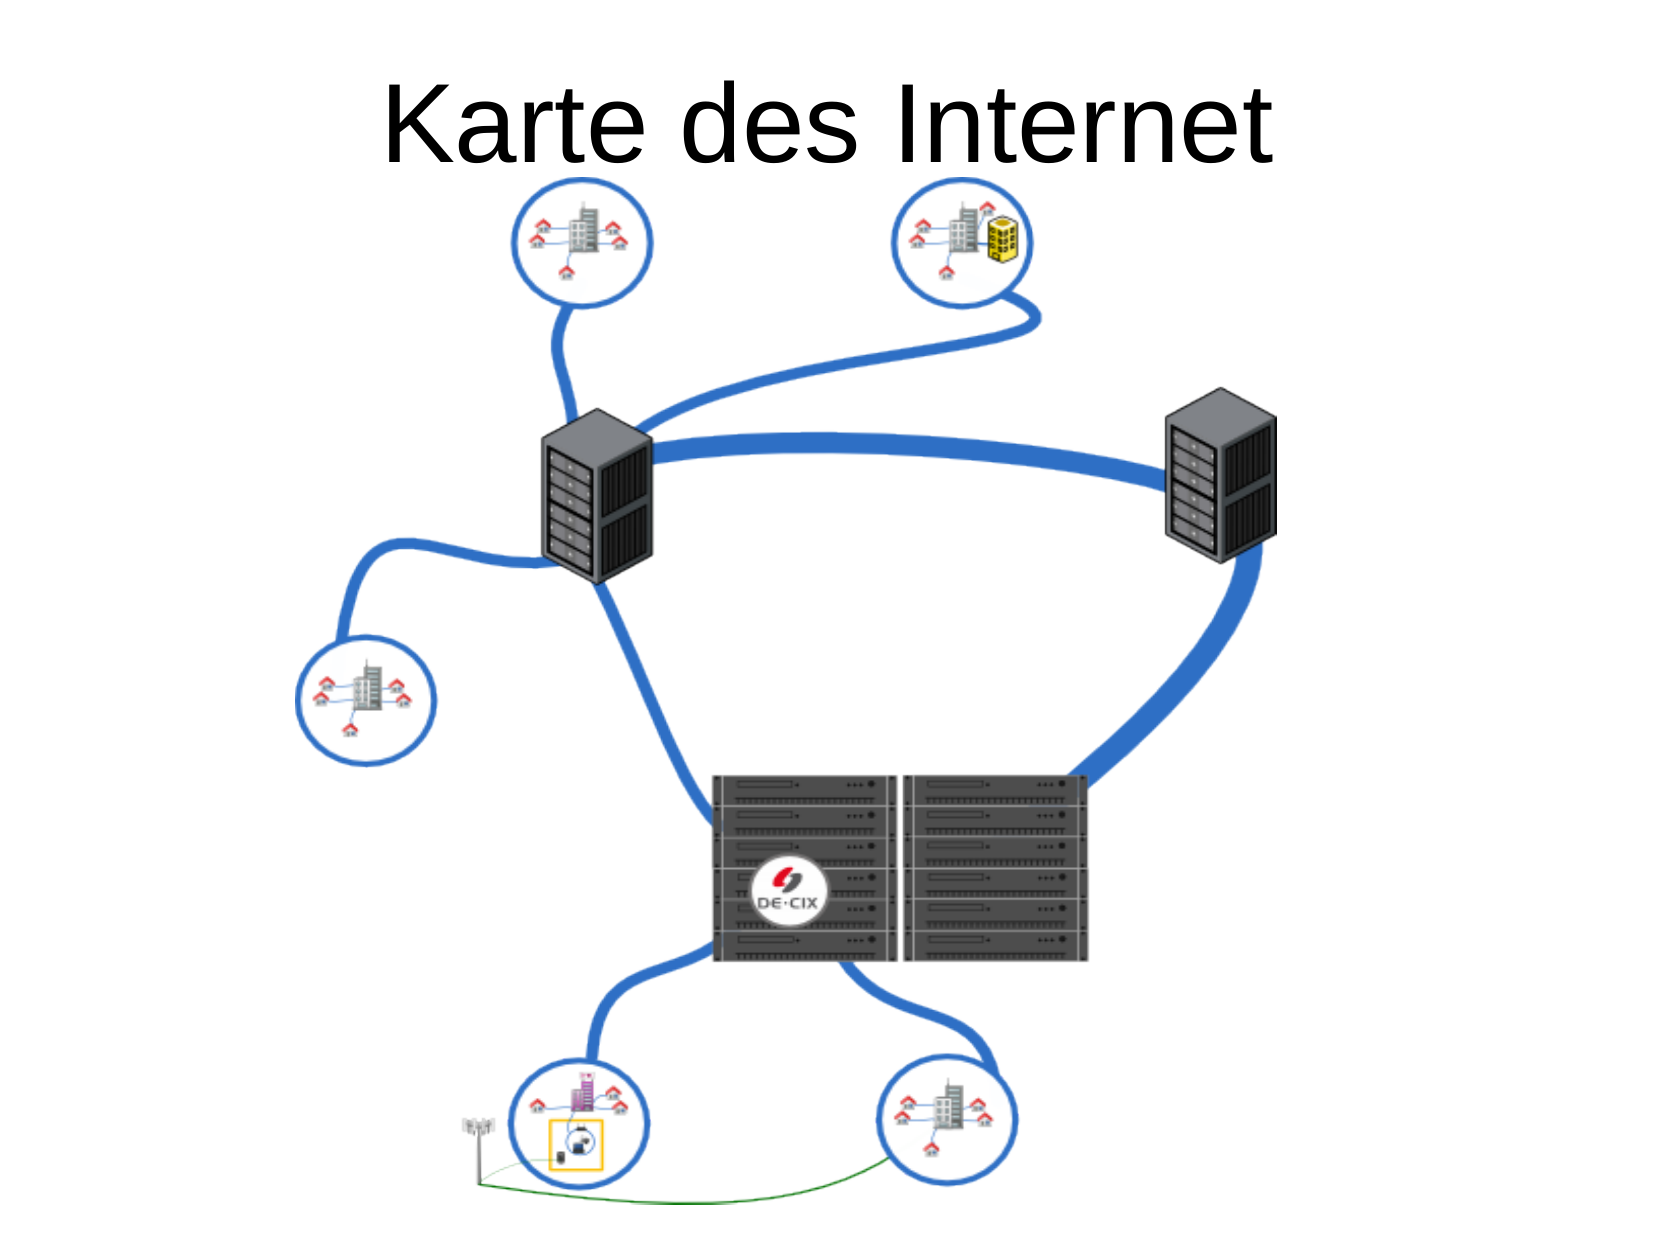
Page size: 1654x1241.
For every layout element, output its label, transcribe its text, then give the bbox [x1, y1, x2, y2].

title Karte des Internet [82, 19, 1571, 227]
picture [295, 177, 1277, 1205]
